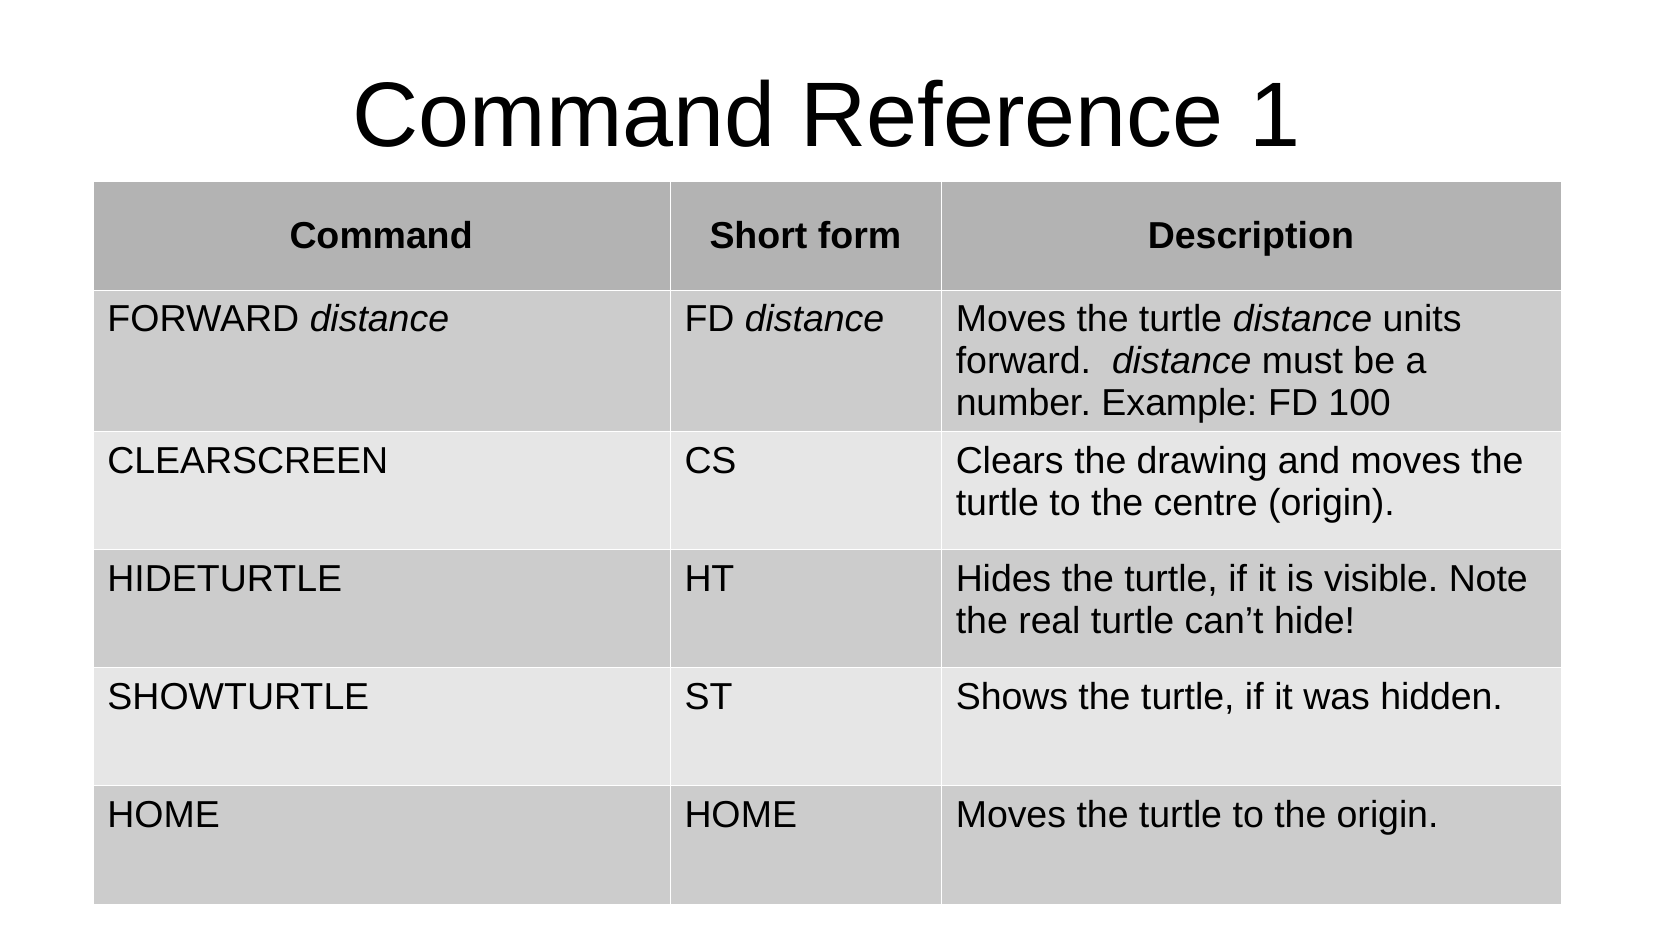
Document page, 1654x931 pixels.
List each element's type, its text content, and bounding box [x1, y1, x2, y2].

table_cell ST [671, 668, 941, 785]
table_cell HIDETURTLE [94, 550, 670, 667]
table_header Short form [671, 182, 941, 290]
table_cell SHOWTURTLE [94, 668, 670, 785]
table_header Description [942, 182, 1561, 290]
table_cell HOME [94, 786, 670, 904]
table_cell Hides the turtle, if it is visible. Note the real turtle can’t hide! [942, 550, 1561, 667]
table_cell Moves the turtle to the origin. [942, 786, 1561, 904]
table_cell HT [671, 550, 941, 667]
table_cell FORWARD distance [94, 291, 670, 431]
table_cell FD distance [671, 291, 941, 431]
title Command Reference 1 [82, 37, 1571, 193]
table_cell Moves the turtle distance units forward. distance must be a number. Example: FD 100 [942, 291, 1561, 431]
table_cell CS [671, 432, 941, 549]
table_cell CLEARSCREEN [94, 432, 670, 549]
table_cell Clears the drawing and moves the turtle to the centre (origin). [942, 432, 1561, 549]
table_cell HOME [671, 786, 941, 904]
table_cell Shows the turtle, if it was hidden. [942, 668, 1561, 785]
table_header Command [94, 182, 670, 290]
